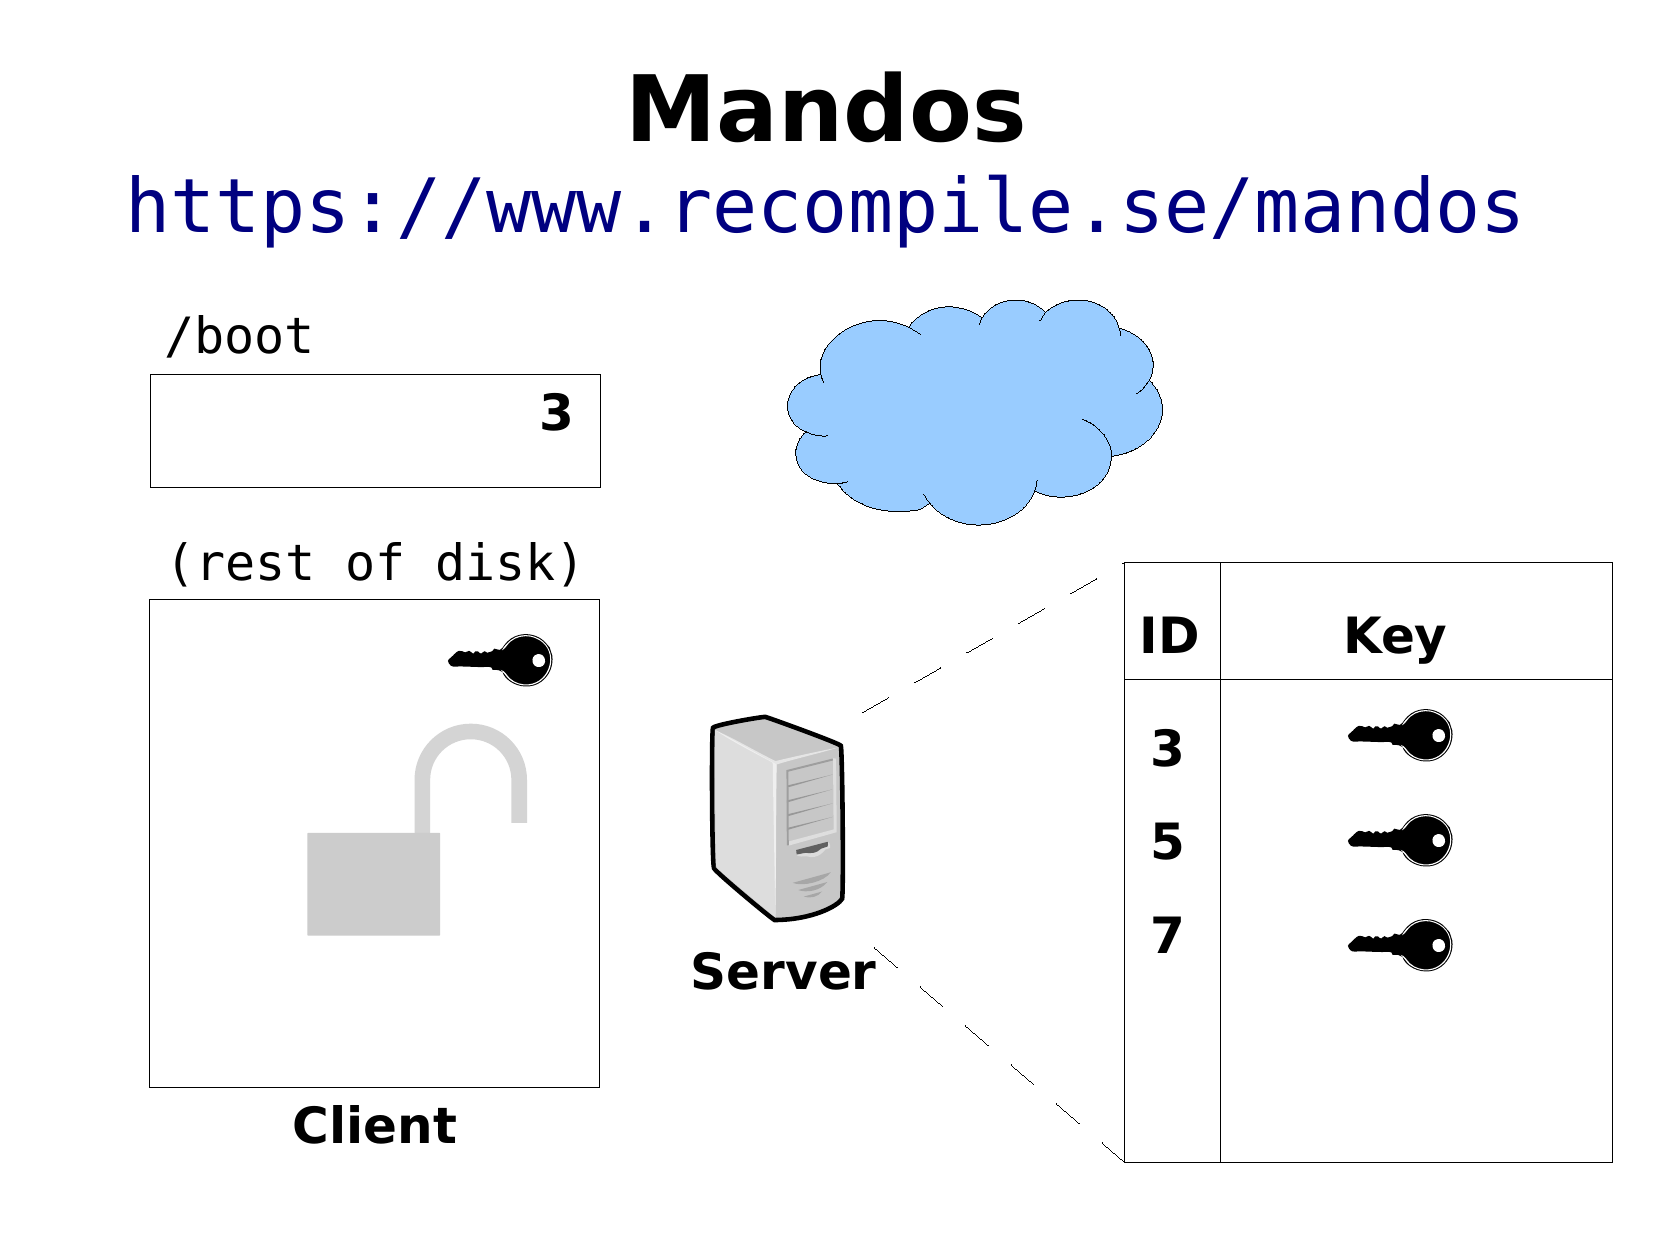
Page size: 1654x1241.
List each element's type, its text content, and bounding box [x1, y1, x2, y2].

text_box (rest of disk) [150, 526, 600, 599]
picture [1312, 690, 1497, 788]
text_box Key [1328, 600, 1463, 674]
text_box [149, 599, 600, 1088]
text_box Client [277, 1089, 473, 1163]
picture [412, 615, 597, 713]
picture [1312, 900, 1497, 998]
text_box [150, 374, 601, 488]
text_box 3 [1135, 712, 1201, 788]
title Mandos https://www.recompile.se/mandos [82, 49, 1571, 257]
text_box 3 [525, 376, 590, 452]
picture [1312, 795, 1497, 893]
picture [672, 678, 882, 974]
text_box Server [676, 935, 892, 1009]
text_box [1124, 562, 1613, 1163]
text_box [787, 300, 1163, 526]
text_box /boot [150, 300, 330, 374]
text_box 7 [1135, 900, 1201, 976]
text_box 5 [1135, 805, 1201, 881]
text_box ID [1125, 600, 1215, 674]
